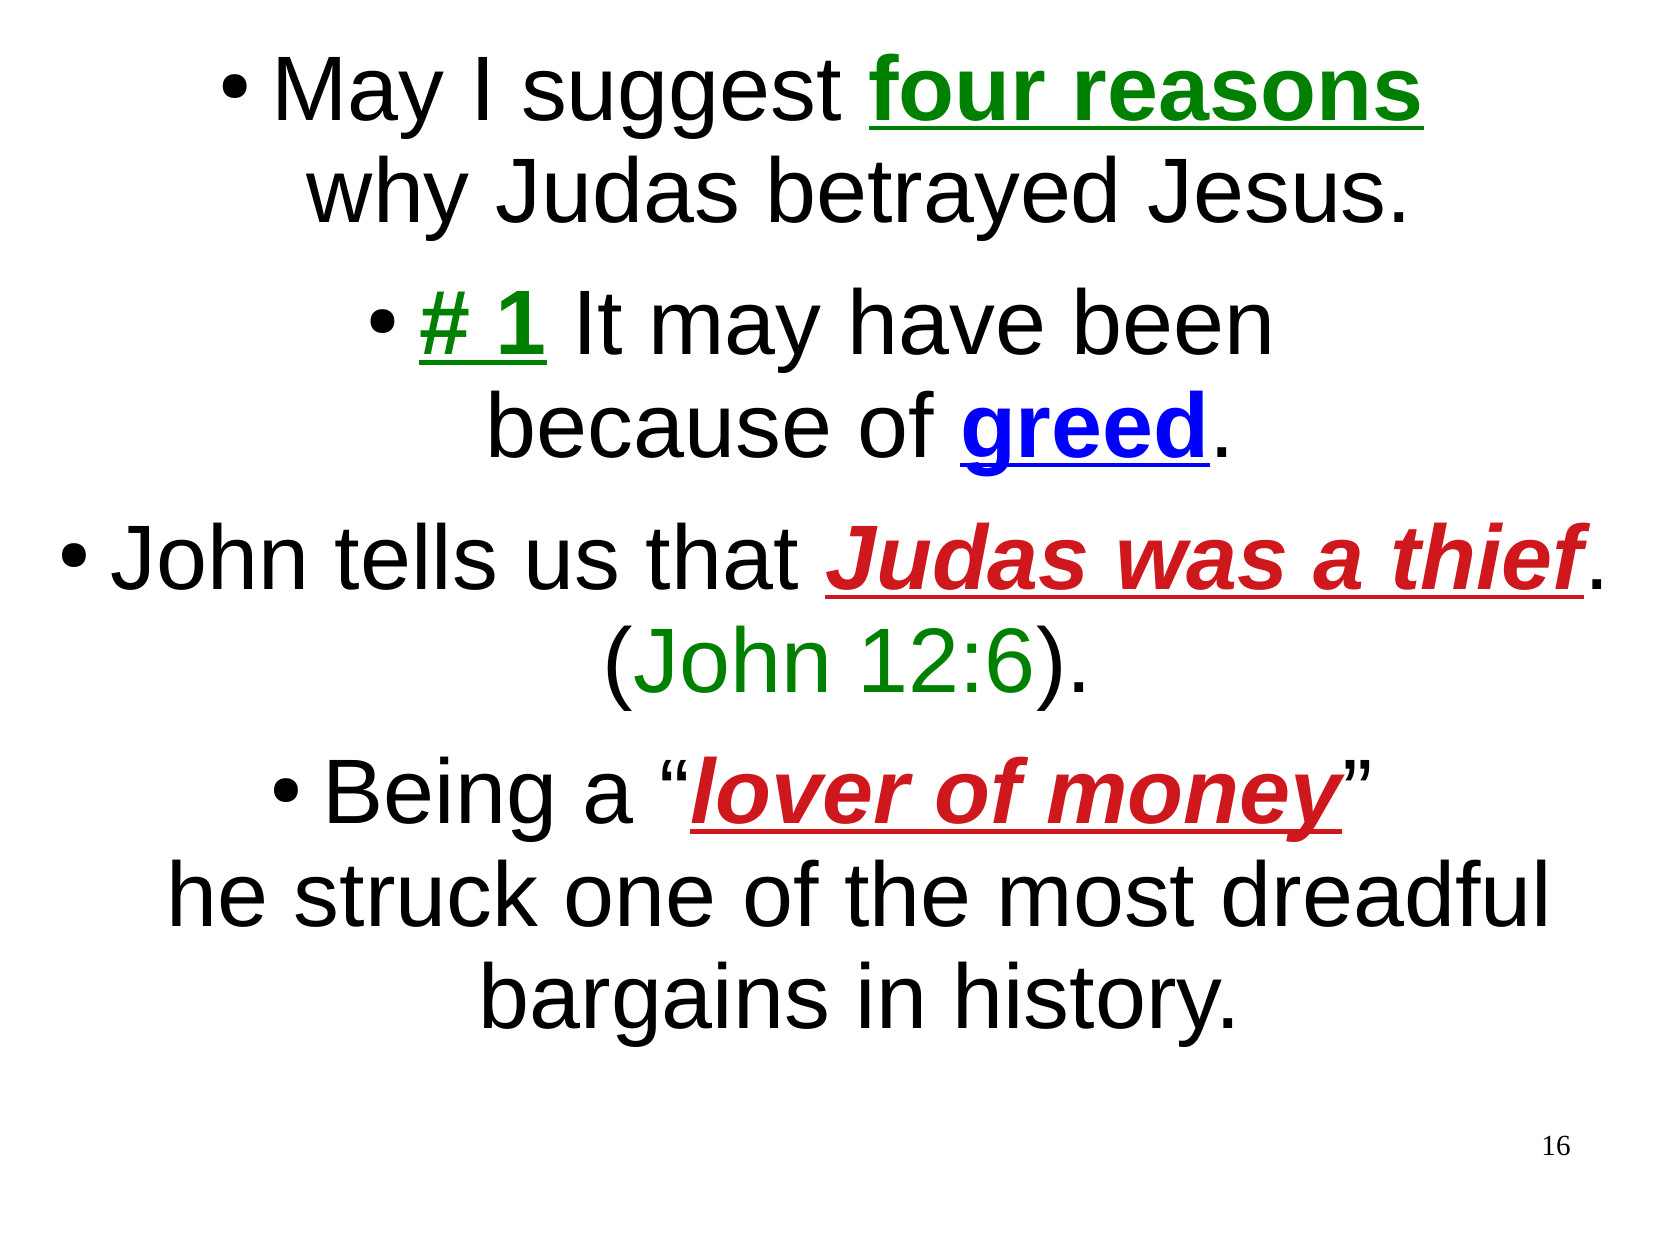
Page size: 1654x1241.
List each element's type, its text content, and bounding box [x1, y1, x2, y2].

list May I suggest four reasons why Judas betrayed Jesus. # 1 It may have been because of greed. John tells us that Judas was a thief. (John 12:6). Being a “lover of money” he struck one of the most dreadful bargains in history. [37, 37, 1613, 1238]
